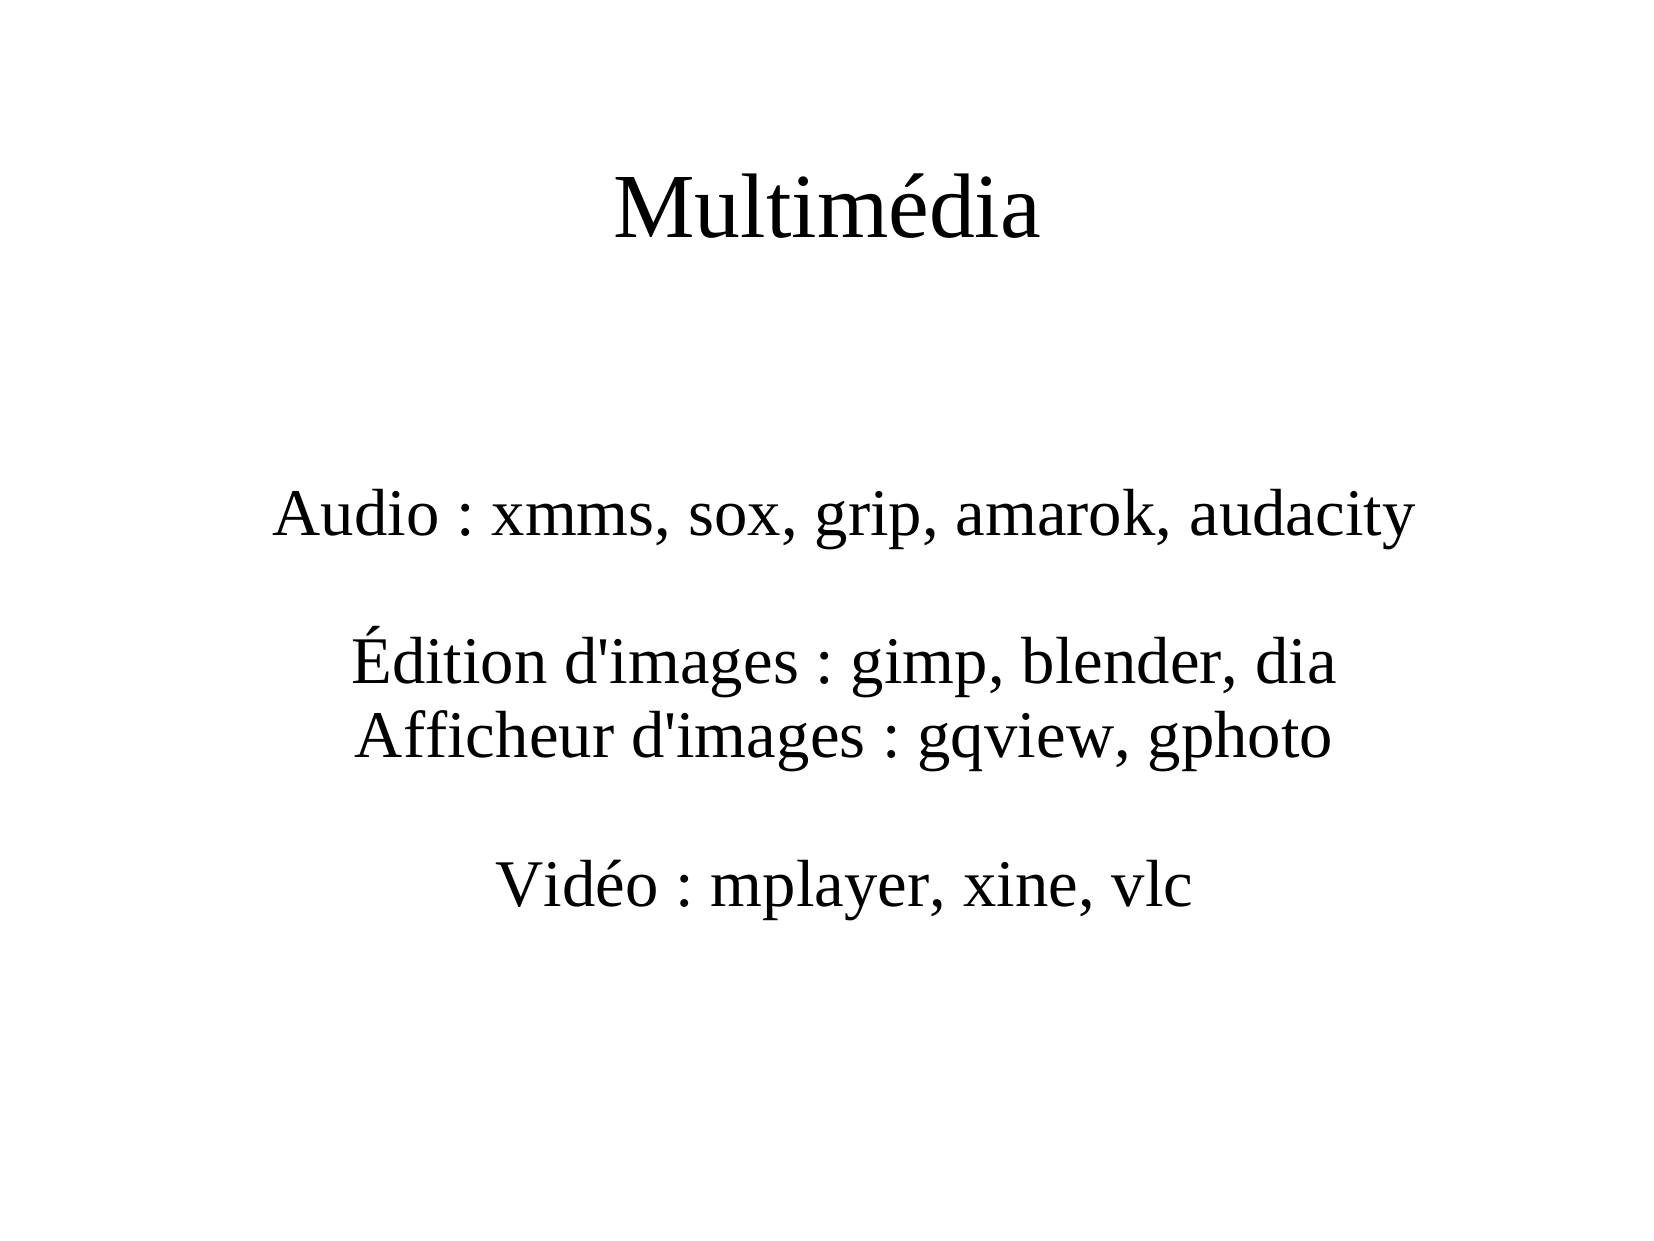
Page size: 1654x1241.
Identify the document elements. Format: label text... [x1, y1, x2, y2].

subtitle Audio : xmms, sox, grip, amarok, audacity Édition d'images : gimp, blender, dia Afficheur d'images : gqview, gphoto Vidéo : mplayer, xine, vlc [121, 344, 1534, 1127]
title Multimédia [121, 102, 1534, 311]
